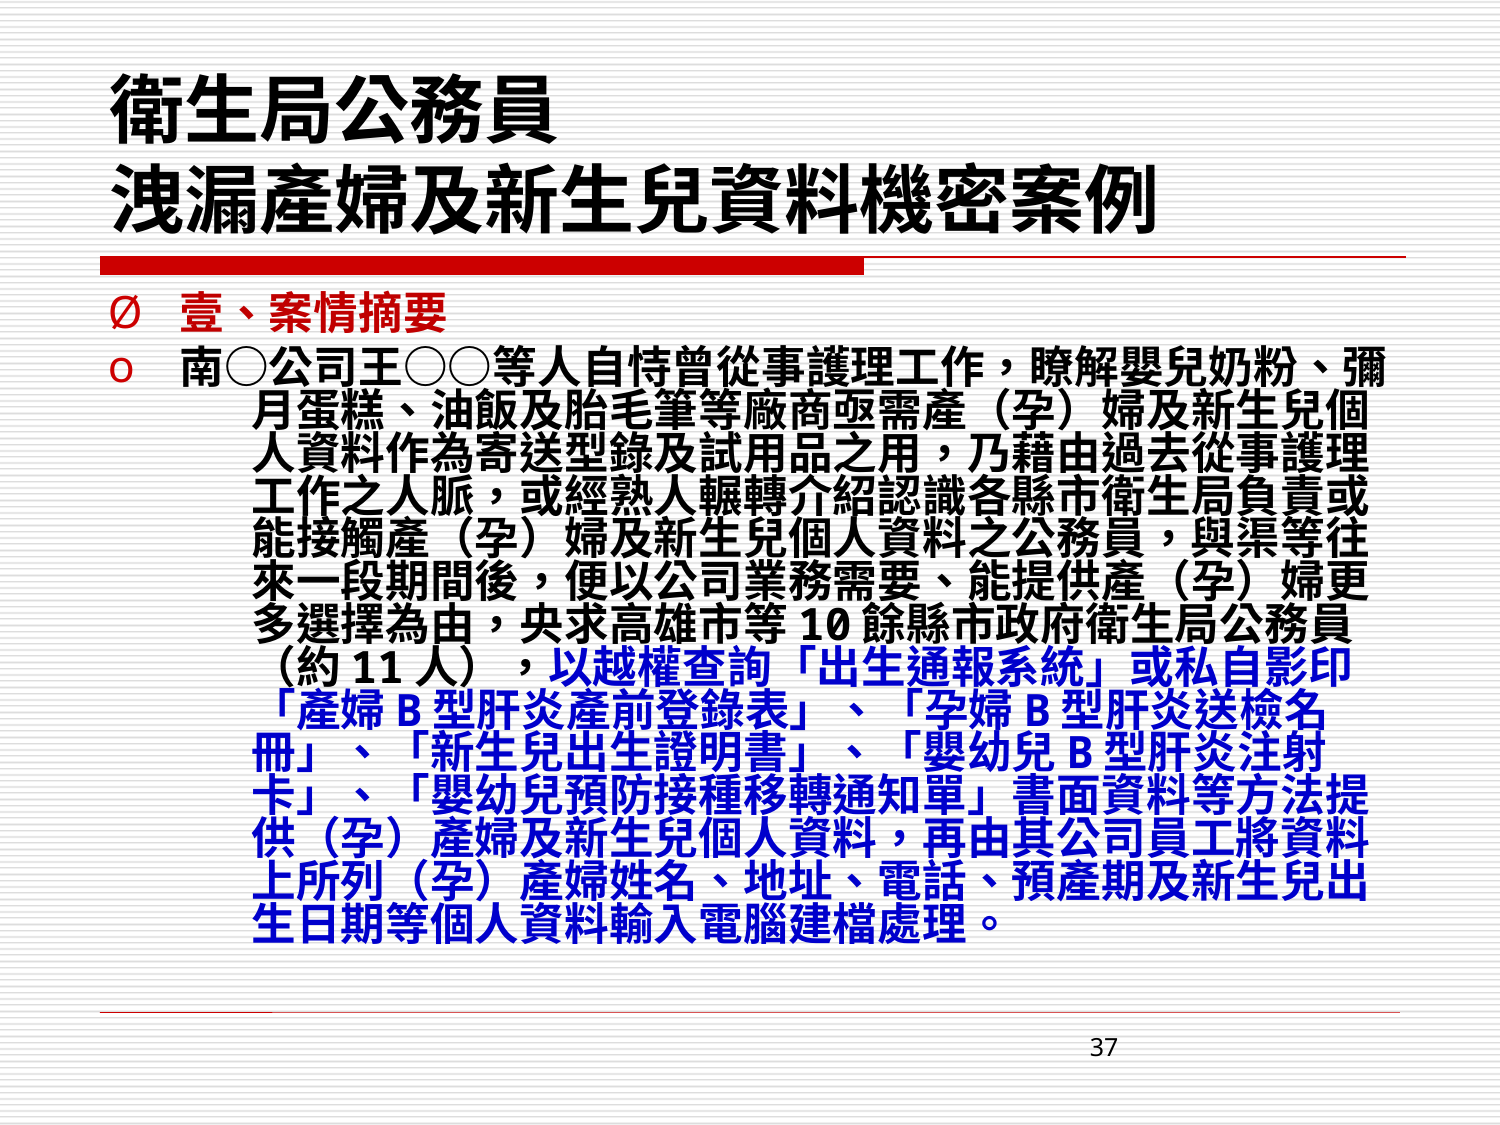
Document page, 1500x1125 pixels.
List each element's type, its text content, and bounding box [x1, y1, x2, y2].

text_box [1074, 1024, 1400, 1103]
title 衛生局公務員 洩漏產婦及新生兒資料機密案例 [94, 50, 1407, 250]
list 壹、案情摘要 南○公司王○○等人自恃曾從事護理工作，瞭解嬰兒奶粉、彌月蛋糕、油飯及胎毛筆等廠商亟需產（孕）婦及新生兒個人資料作為寄送型錄及試用品之用，乃藉由過去從事護理工作之人脈，或經熟人輾轉介紹認識各縣市衛生局負責或能接觸產（孕）婦及新生兒個人資料之公務員，與渠等往來一段期間後，便以公司業務需要、能提供產（孕）婦更多選擇為由，央求高雄市等10餘縣市政府衛生局公務員（約11人），以越權查詢「出生通報系統」或私自影印「產婦B型肝炎產前登錄表」、「孕婦B型肝炎送檢名冊」、「新生兒出生證明書」、「嬰幼兒B型肝炎注射卡」、「嬰幼兒預防接種移轉通知單」書面資料等方法提供（孕）產婦及新生兒個人資料，再由其公司員工將資料上所列（孕）產婦姓名、地址、電話、預產期及新生兒出生日期等個人資料輸入電腦建檔處理。 [92, 287, 1406, 988]
